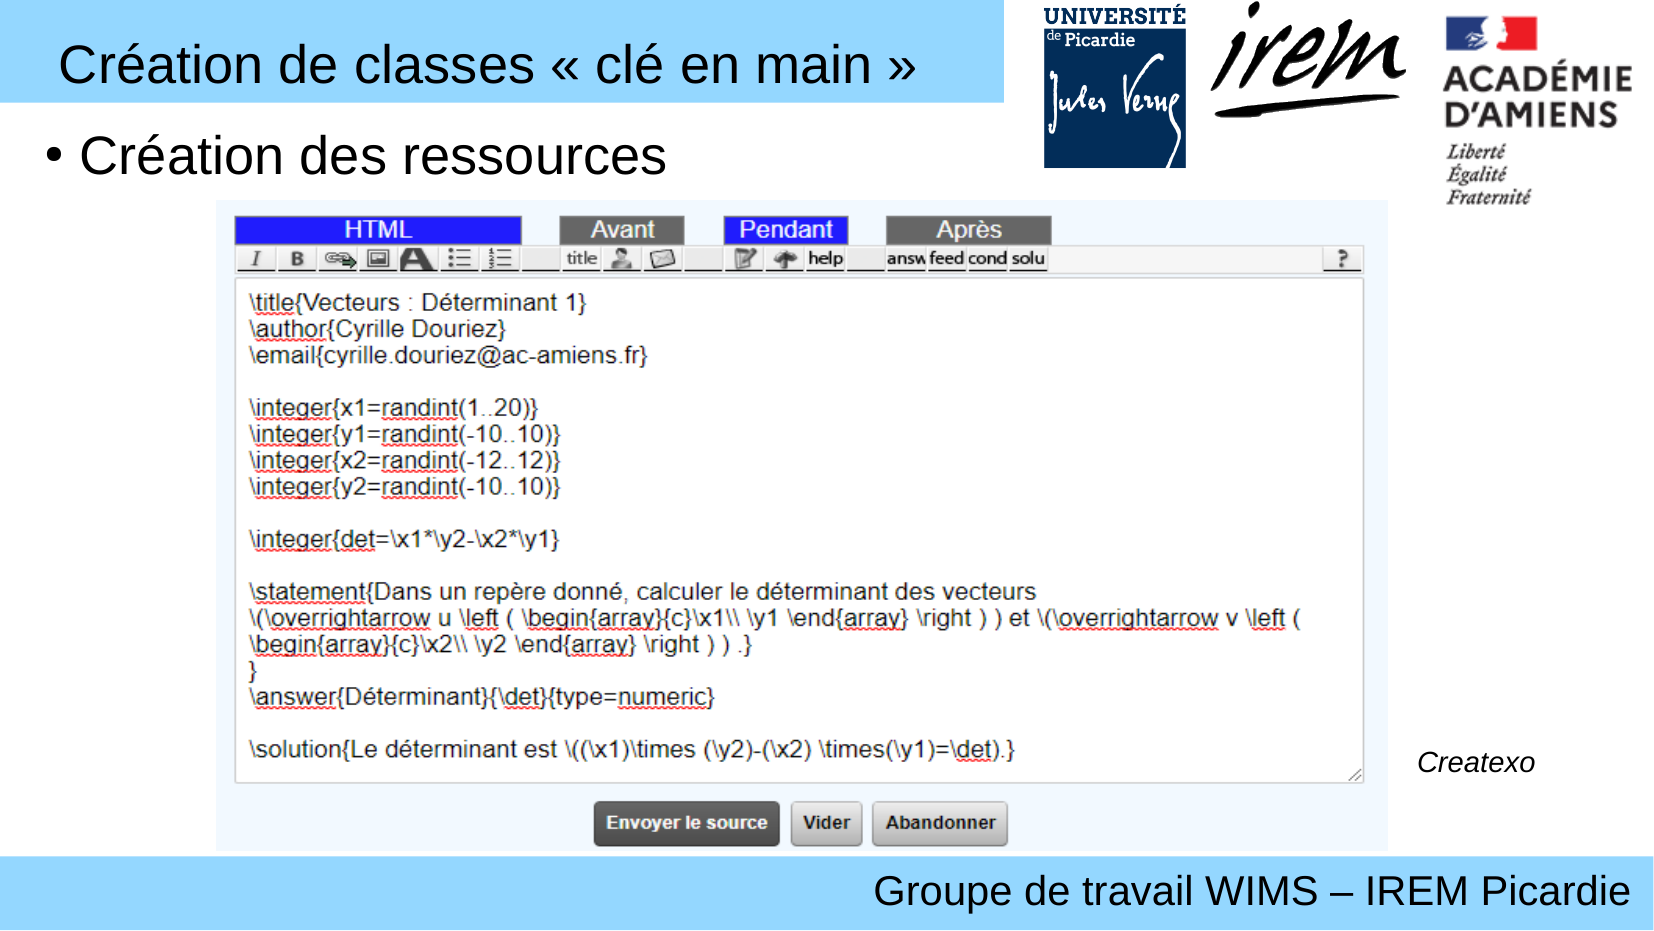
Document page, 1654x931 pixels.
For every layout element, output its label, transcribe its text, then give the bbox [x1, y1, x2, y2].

text_box Createxo [1402, 738, 1654, 819]
picture [1033, 0, 1195, 178]
picture [1423, 0, 1654, 222]
title Création de classes « clé en main » [0, 0, 1004, 103]
picture [216, 200, 1388, 851]
picture [1210, 0, 1407, 119]
list Groupe de travail WIMS – IREM Picardie [0, 856, 1654, 931]
text_box Création des ressources [29, 118, 1152, 254]
